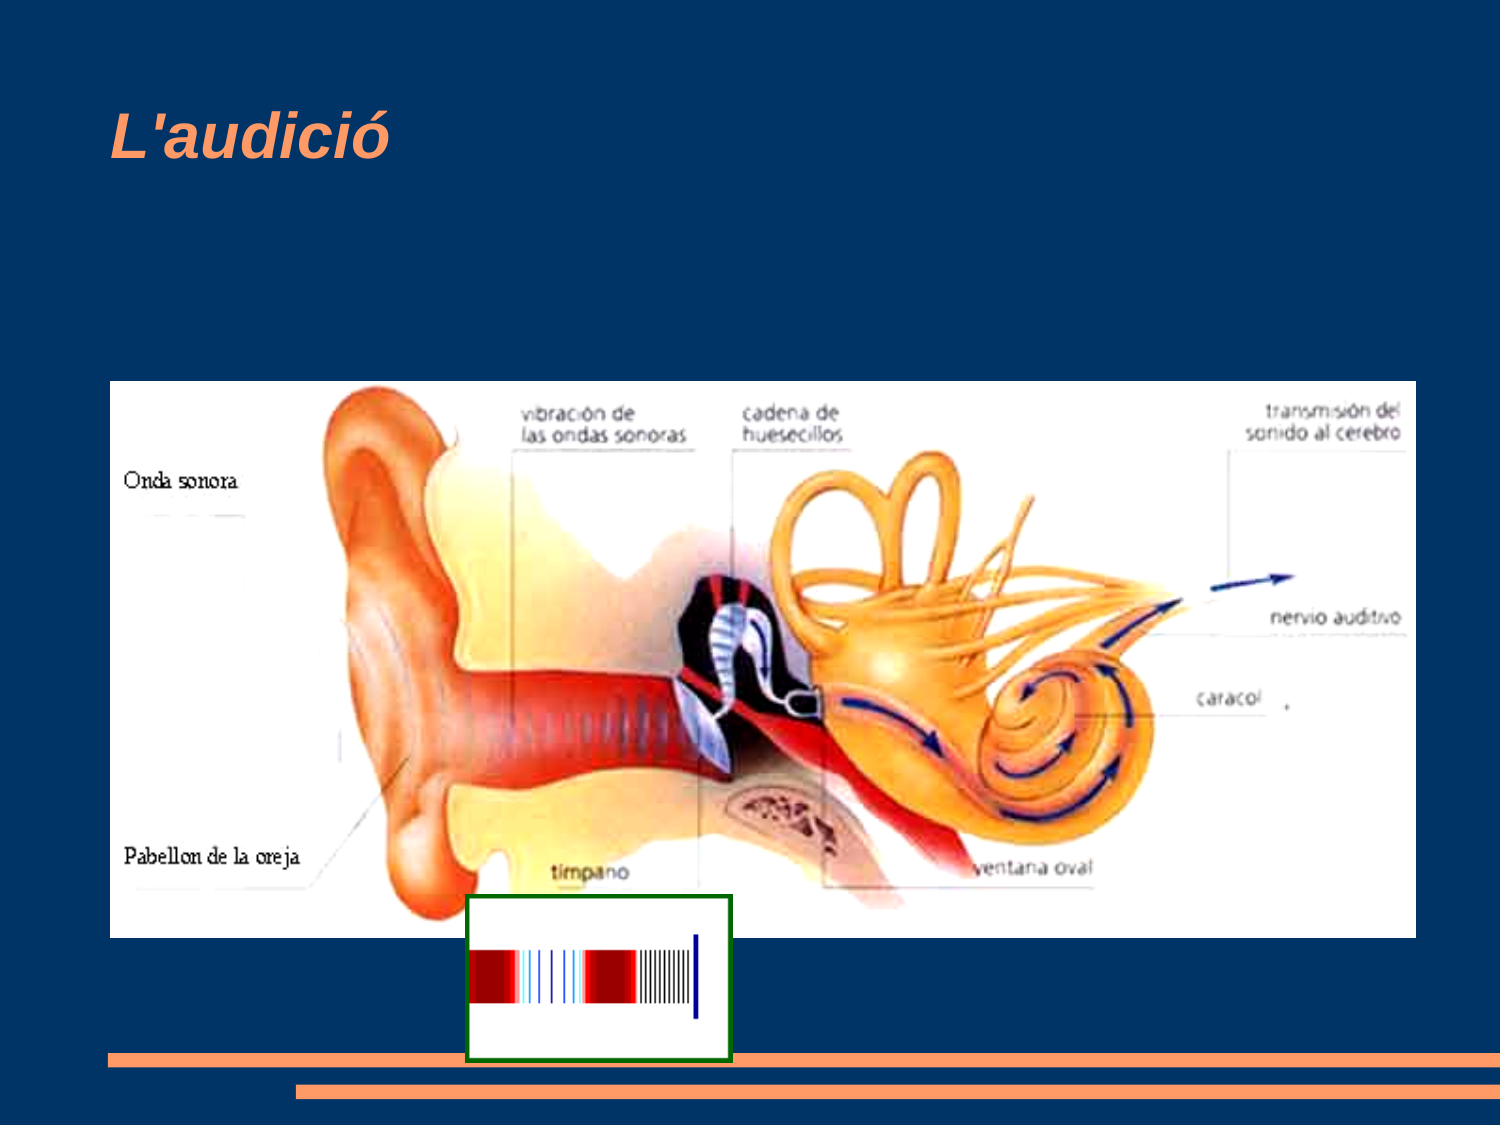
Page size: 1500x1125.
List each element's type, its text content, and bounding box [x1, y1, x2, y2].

title L'audició [110, 41, 1392, 230]
picture [110, 381, 1416, 1063]
